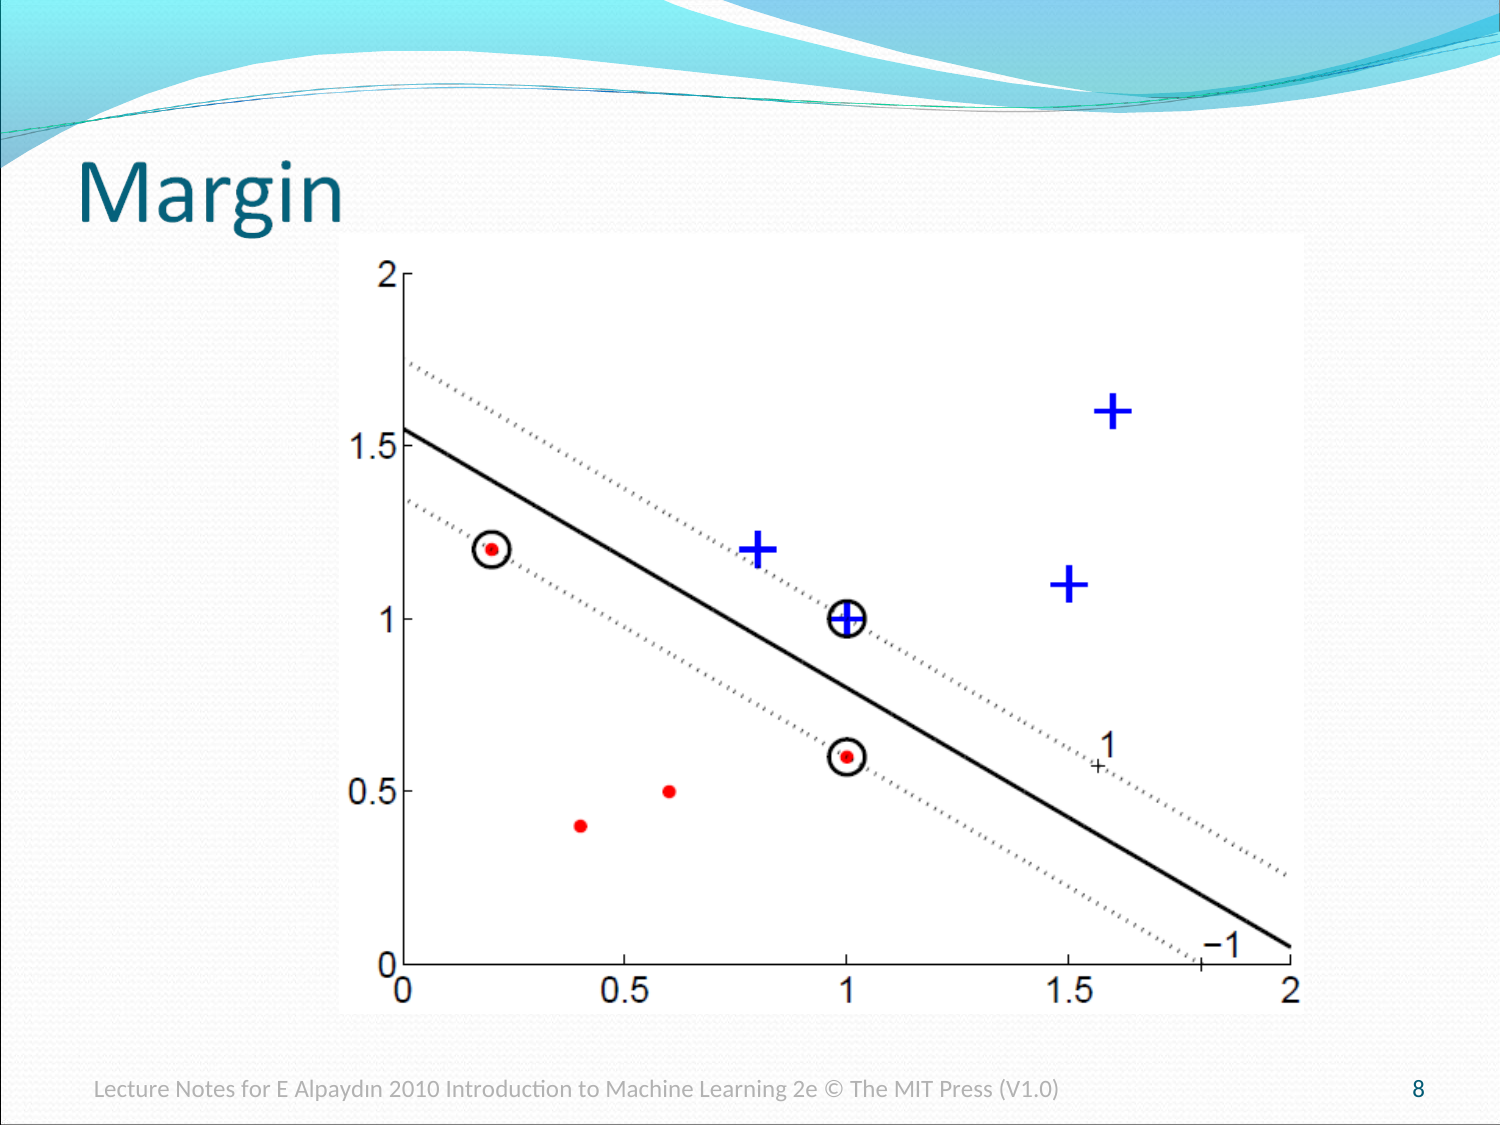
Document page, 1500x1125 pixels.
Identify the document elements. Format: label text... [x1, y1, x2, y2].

text_box [17, 104, 1440, 248]
text_box Lecture Notes for E Alpaydın 2010 Introduction to Machine Learning 2e © The MIT Press (V1.0) [93, 1042, 1254, 1103]
picture [0, 0, 1500, 1125]
text_box <number> [1299, 1042, 1426, 1103]
